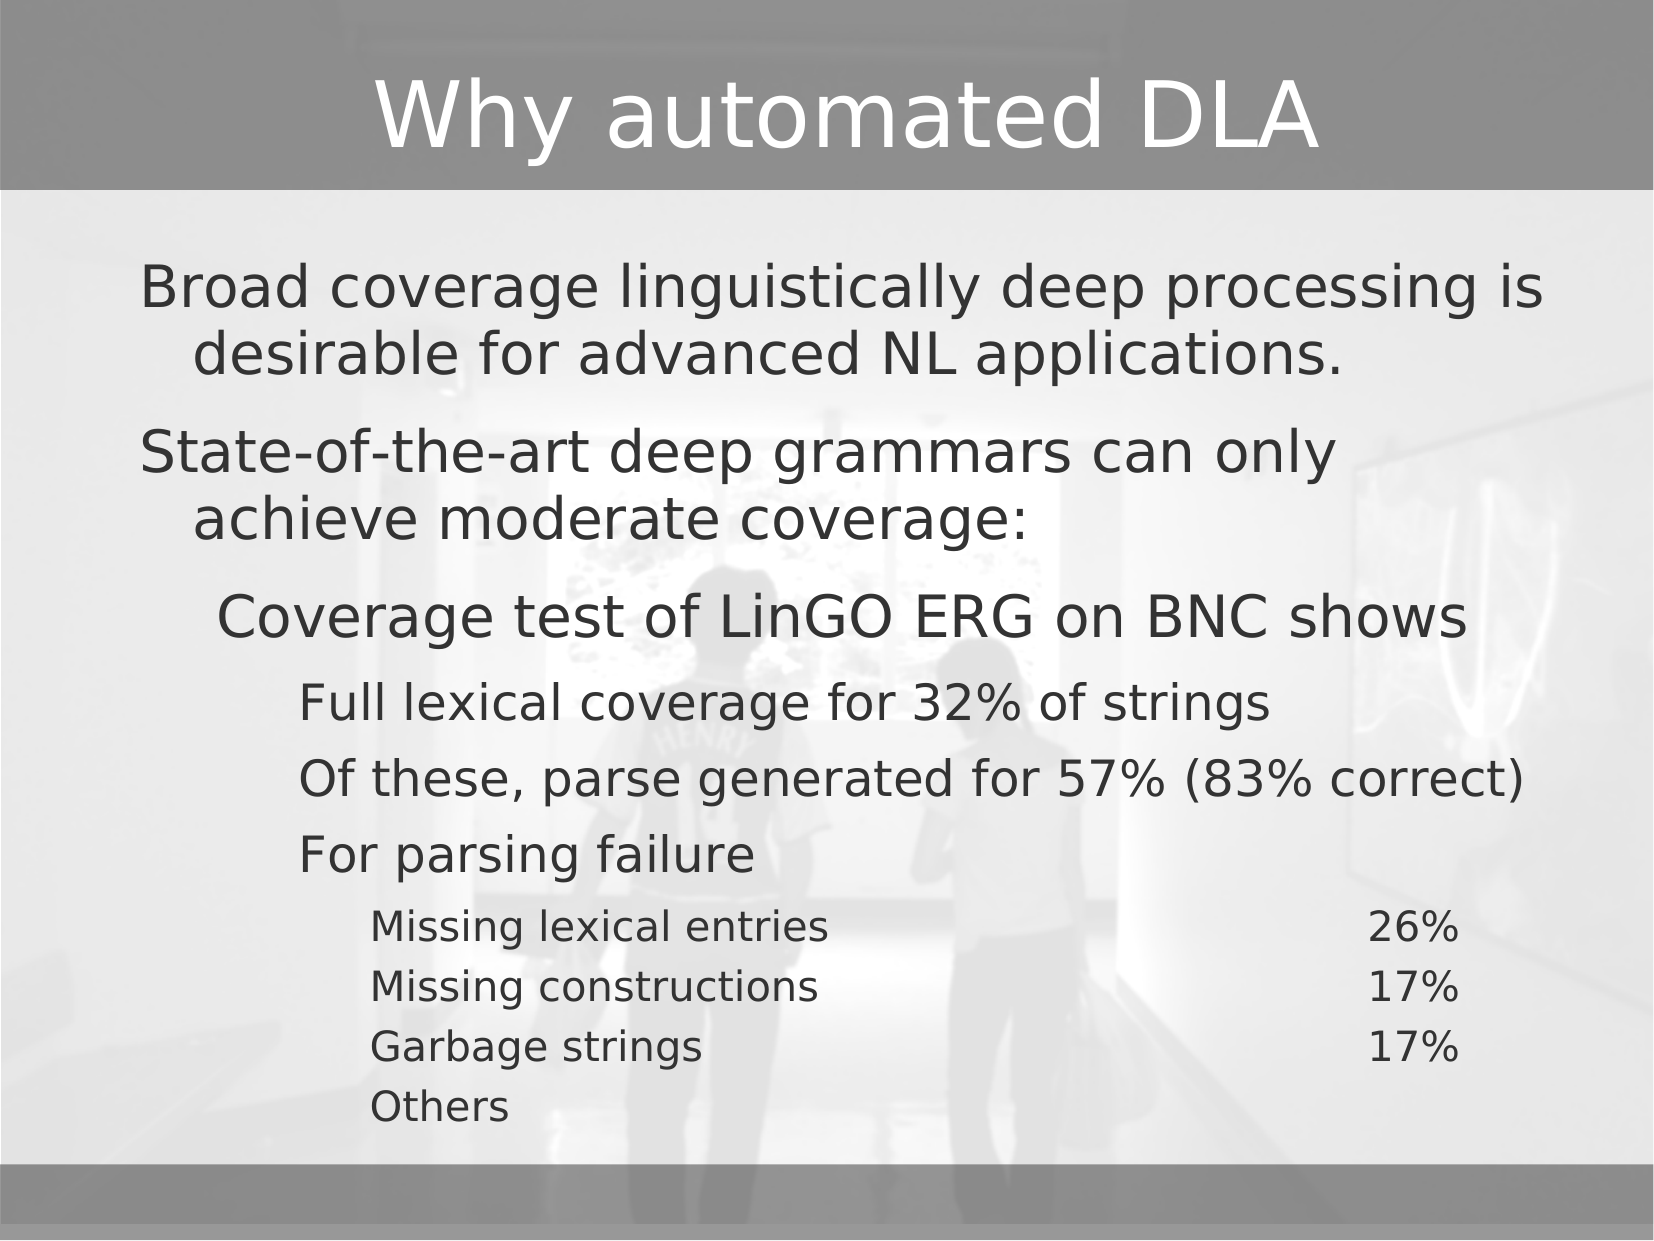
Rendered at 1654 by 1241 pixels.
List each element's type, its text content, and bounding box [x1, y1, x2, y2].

list Broad coverage linguistically deep processing is desirable for advanced NL applications. State-of-the-art deep grammars can only achieve moderate coverage: Coverage test of LinGO ERG on BNC shows Full lexical coverage for 32% of strings Of these, parse generated for 57% (83% correct) For parsing failure Missing lexical entries 26% Missing constructions 17% Garbage strings 17% Others [121, 253, 1565, 1132]
title Why automated DLA [141, 55, 1554, 177]
